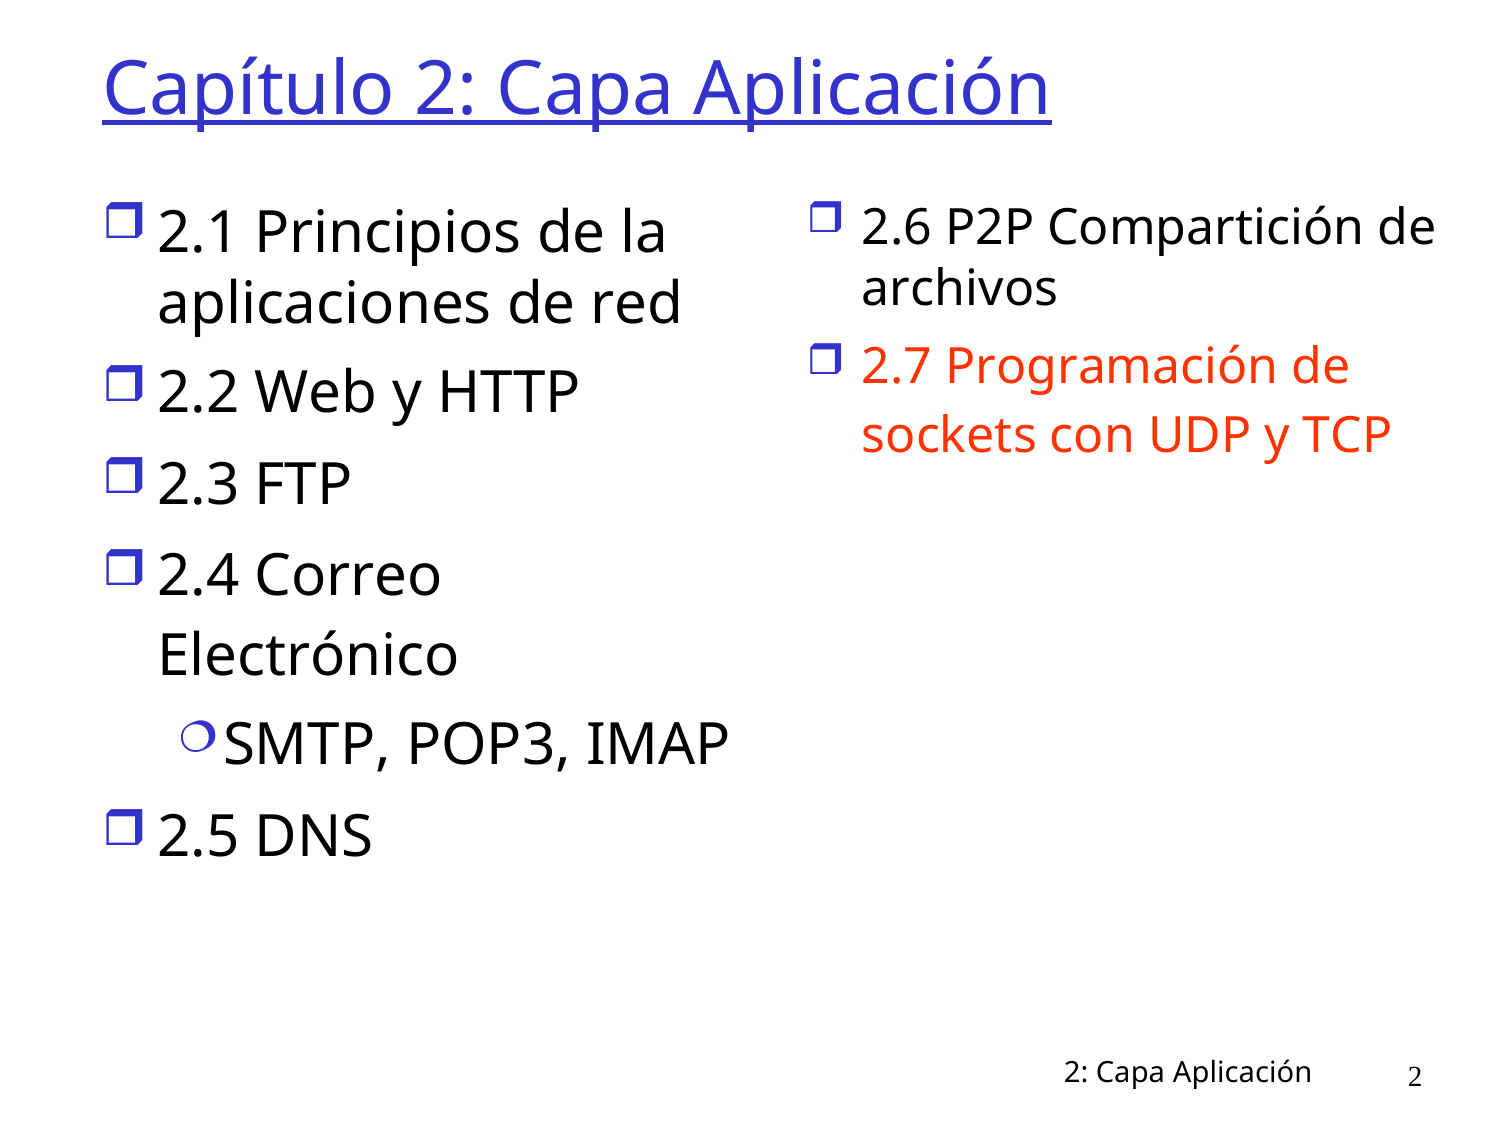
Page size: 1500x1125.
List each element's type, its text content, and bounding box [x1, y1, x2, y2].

list 2.6 P2P Compartición de archivos 2.7 Programación de sockets con UDP y TCP [792, 187, 1463, 1066]
list 2.1 Principios de la aplicaciones de red 2.2 Web y HTTP 2.3 FTP 2.4 Correo Electrónico SMTP, POP3, IMAP 2.5 DNS [87, 187, 759, 1066]
title Capítulo 2: Capa Aplicación [87, 15, 1463, 158]
